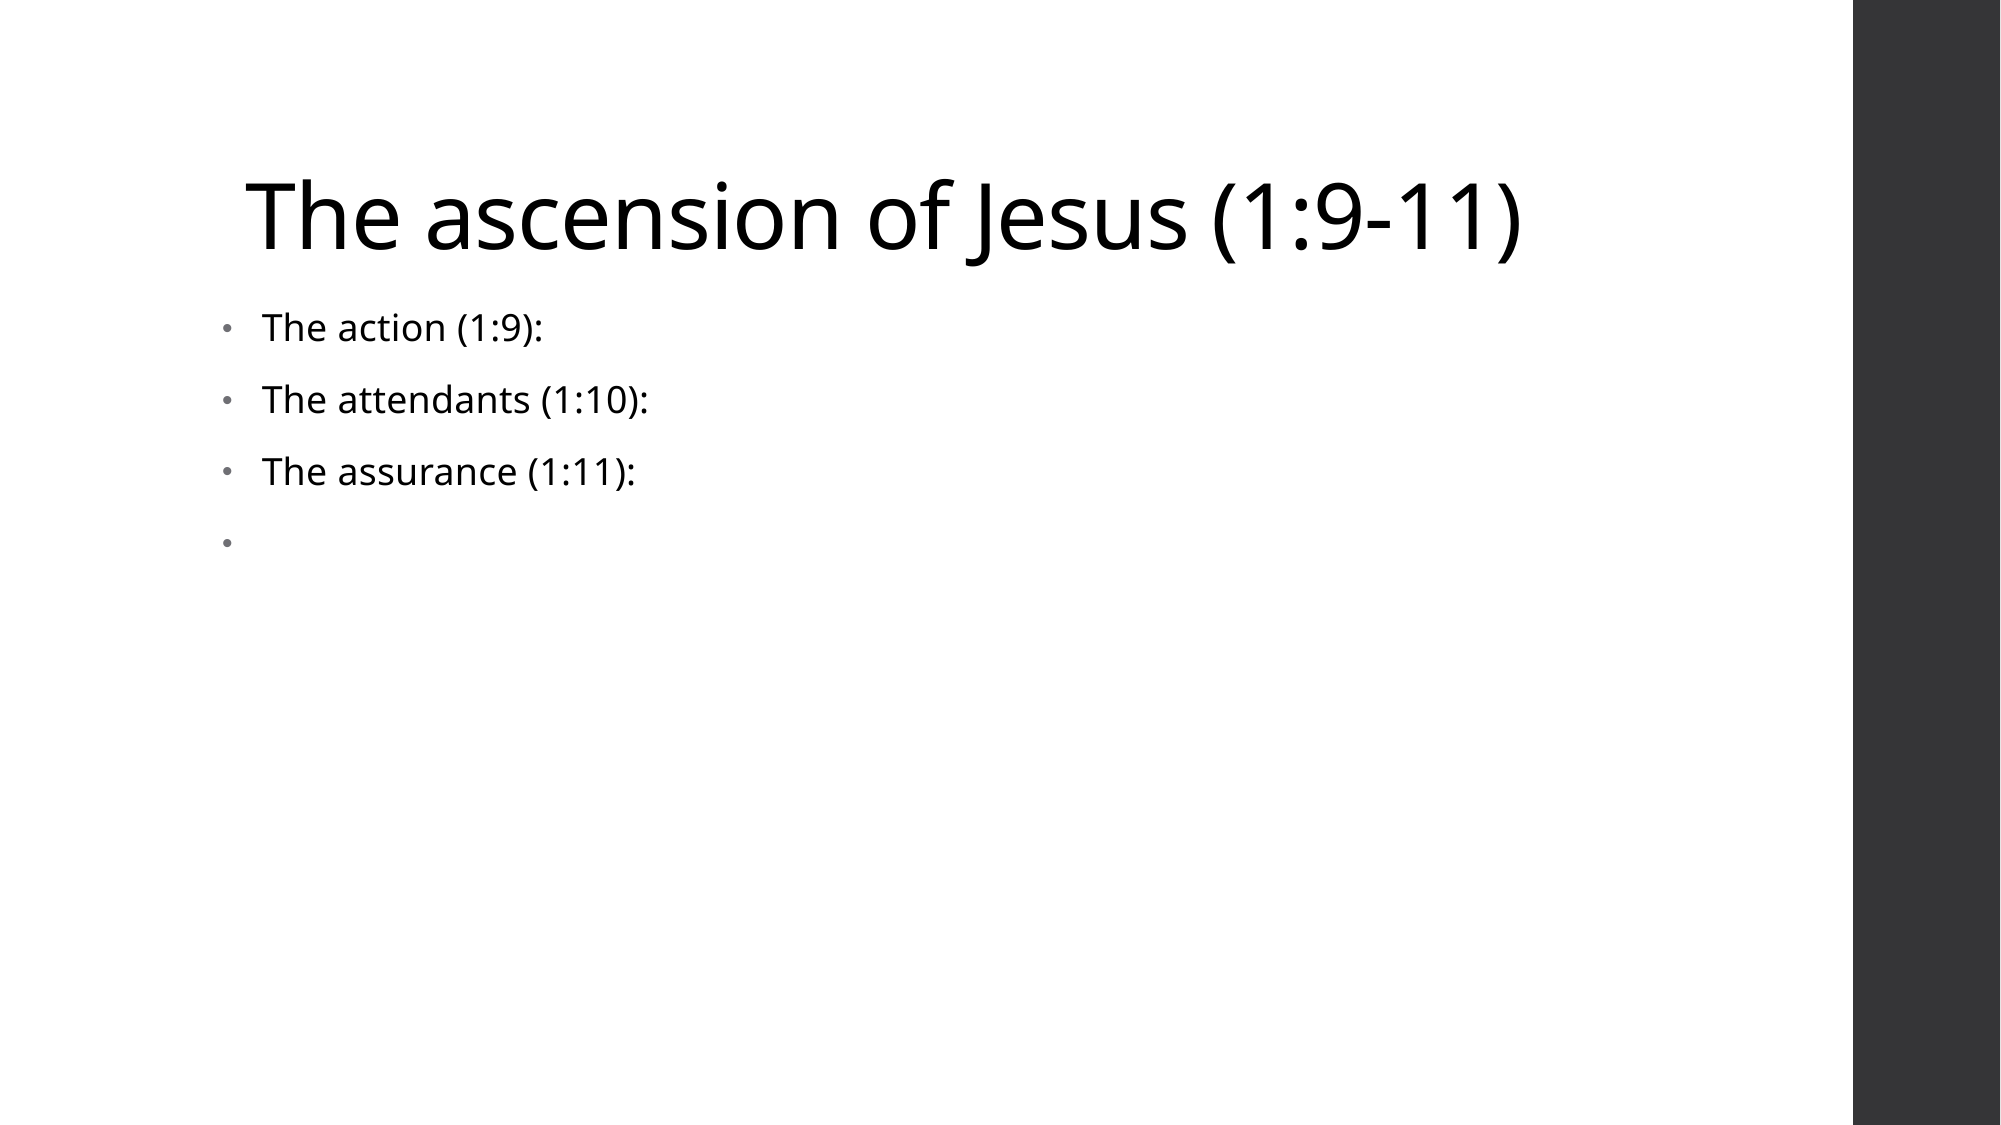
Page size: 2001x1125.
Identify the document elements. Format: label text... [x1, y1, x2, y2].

title The ascension of Jesus (1:9-11) [206, 60, 1797, 278]
list The action (1:9): The attendants (1:10): The assurance (1:11): [206, 299, 1617, 1014]
